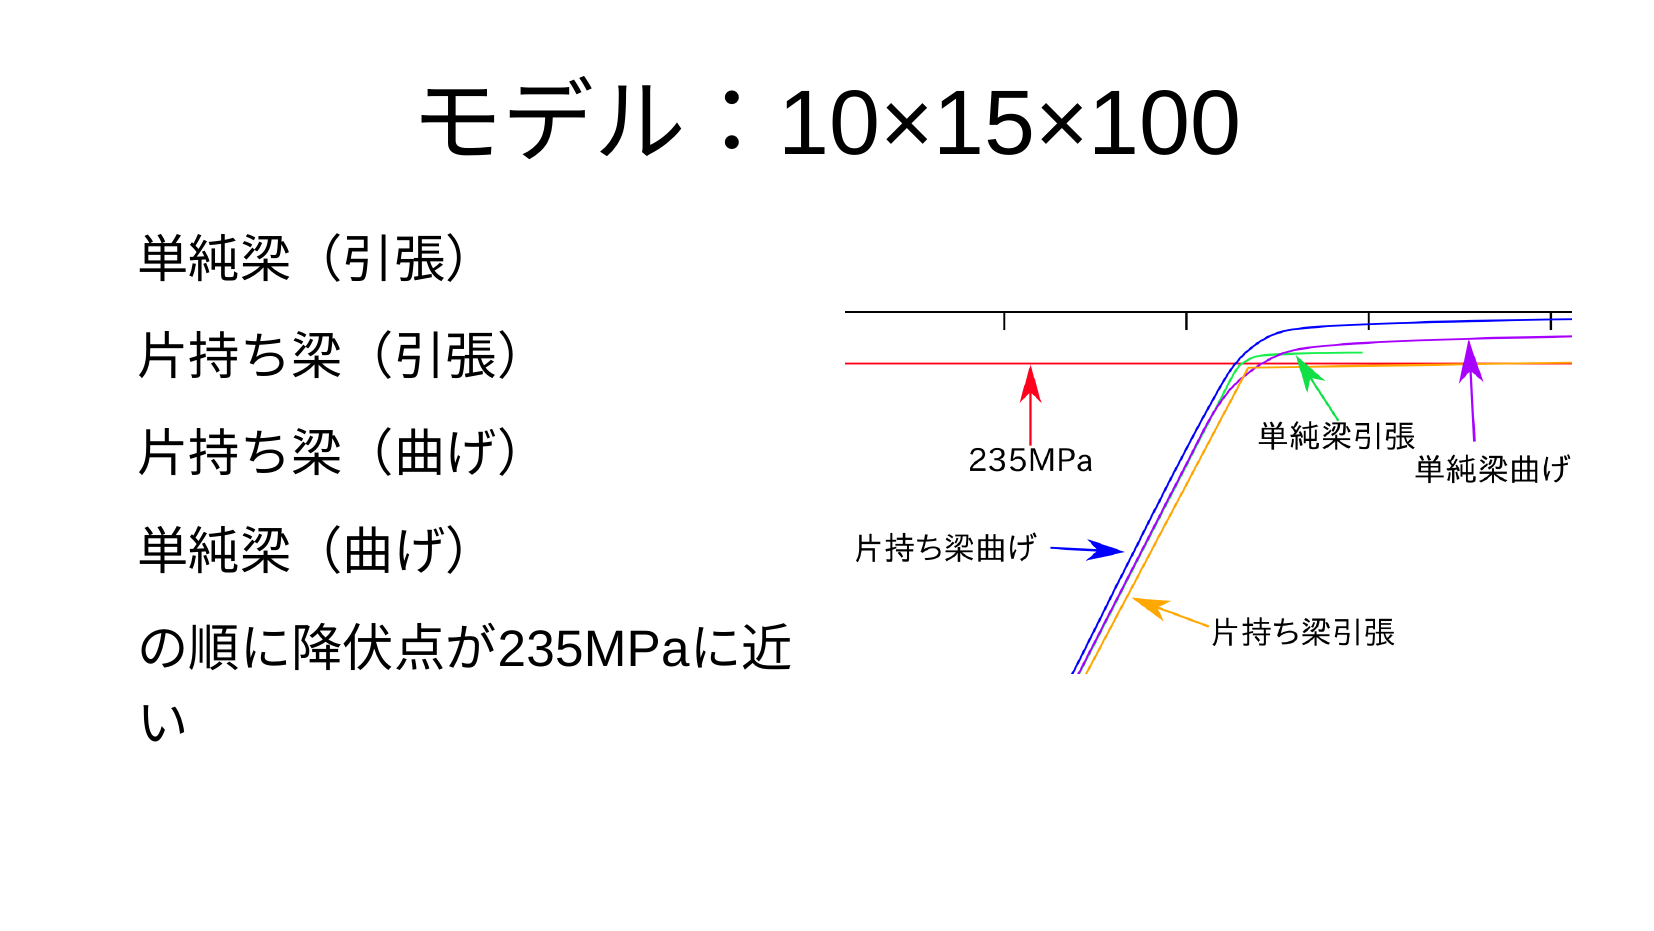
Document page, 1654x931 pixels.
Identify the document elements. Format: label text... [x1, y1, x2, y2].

list 単純梁（引張） 片持ち梁（引張） 片持ち梁（曲げ） 単純梁（曲げ） の順に降伏点が235MPaに近い [82, 217, 809, 758]
title モデル：10×15×100 [82, 37, 1571, 193]
picture [845, 300, 1572, 675]
